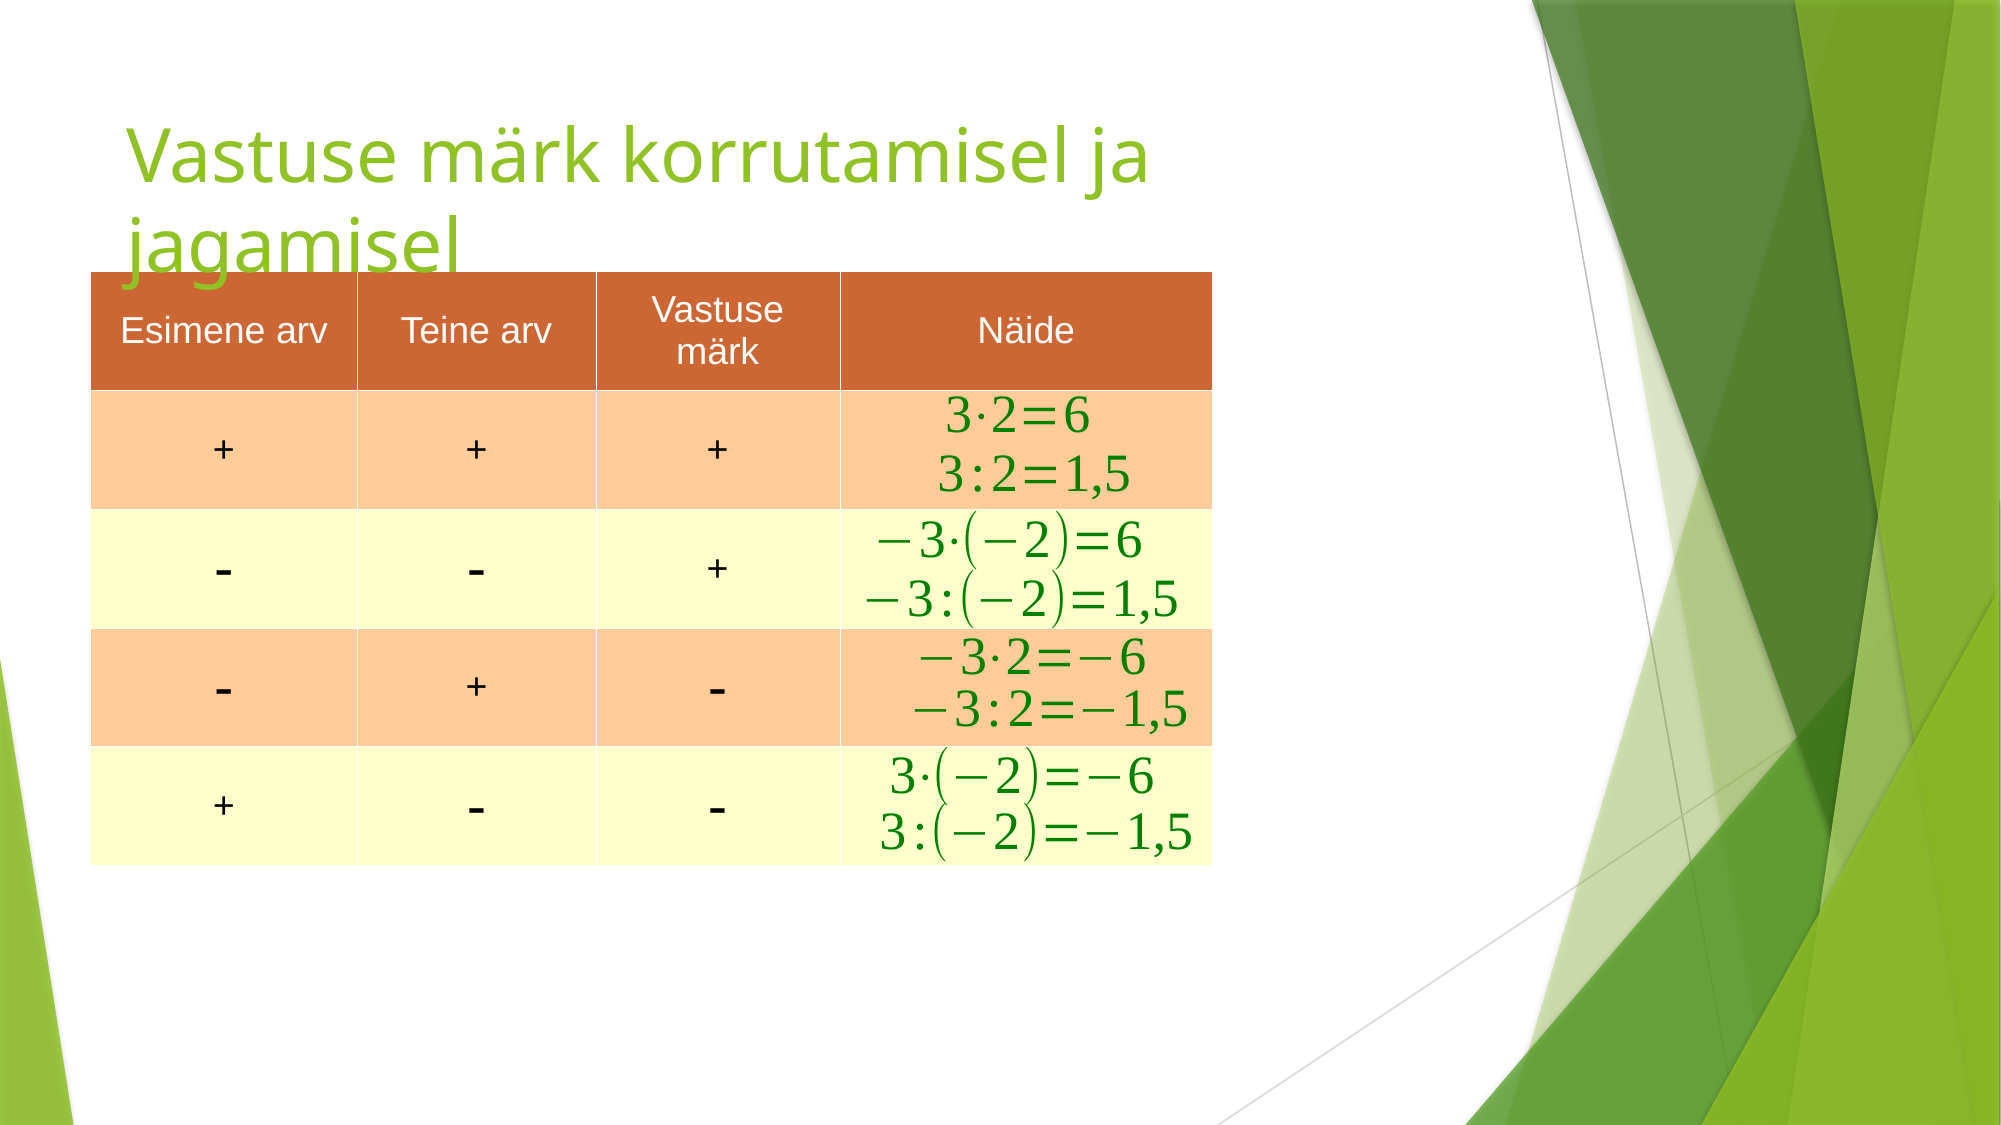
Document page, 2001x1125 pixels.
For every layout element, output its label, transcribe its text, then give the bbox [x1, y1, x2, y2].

table_header Näide [841, 317, 1212, 390]
table_cell - [597, 629, 840, 746]
table_cell [841, 747, 883, 865]
table_cell + [91, 391, 357, 509]
table_cell + [358, 391, 596, 509]
table_cell + [597, 391, 840, 509]
table_header Näide [984, 317, 998, 338]
chart [873, 744, 1200, 866]
table_cell - [91, 510, 357, 628]
chart [856, 507, 1196, 739]
table_header Esimene arv [91, 272, 357, 390]
table_cell + [358, 629, 596, 746]
table_cell [841, 510, 868, 628]
table_cell - [597, 747, 840, 865]
table_cell [1150, 510, 1212, 628]
table_cell [1162, 747, 1212, 865]
table_cell - [358, 747, 596, 865]
table_cell + [91, 747, 357, 865]
table_cell + [597, 510, 840, 628]
table_header Teine arv [358, 317, 596, 390]
table_cell - [358, 510, 596, 628]
title Vastuse märk korrutamisel ja jagamisel [111, 99, 1522, 317]
table_header Näide [1038, 325, 1048, 341]
table_header Vastuse märk [597, 317, 840, 390]
table_cell [841, 629, 1212, 746]
table_cell - [91, 629, 357, 746]
chart [931, 384, 1138, 504]
table_cell [841, 391, 1212, 509]
